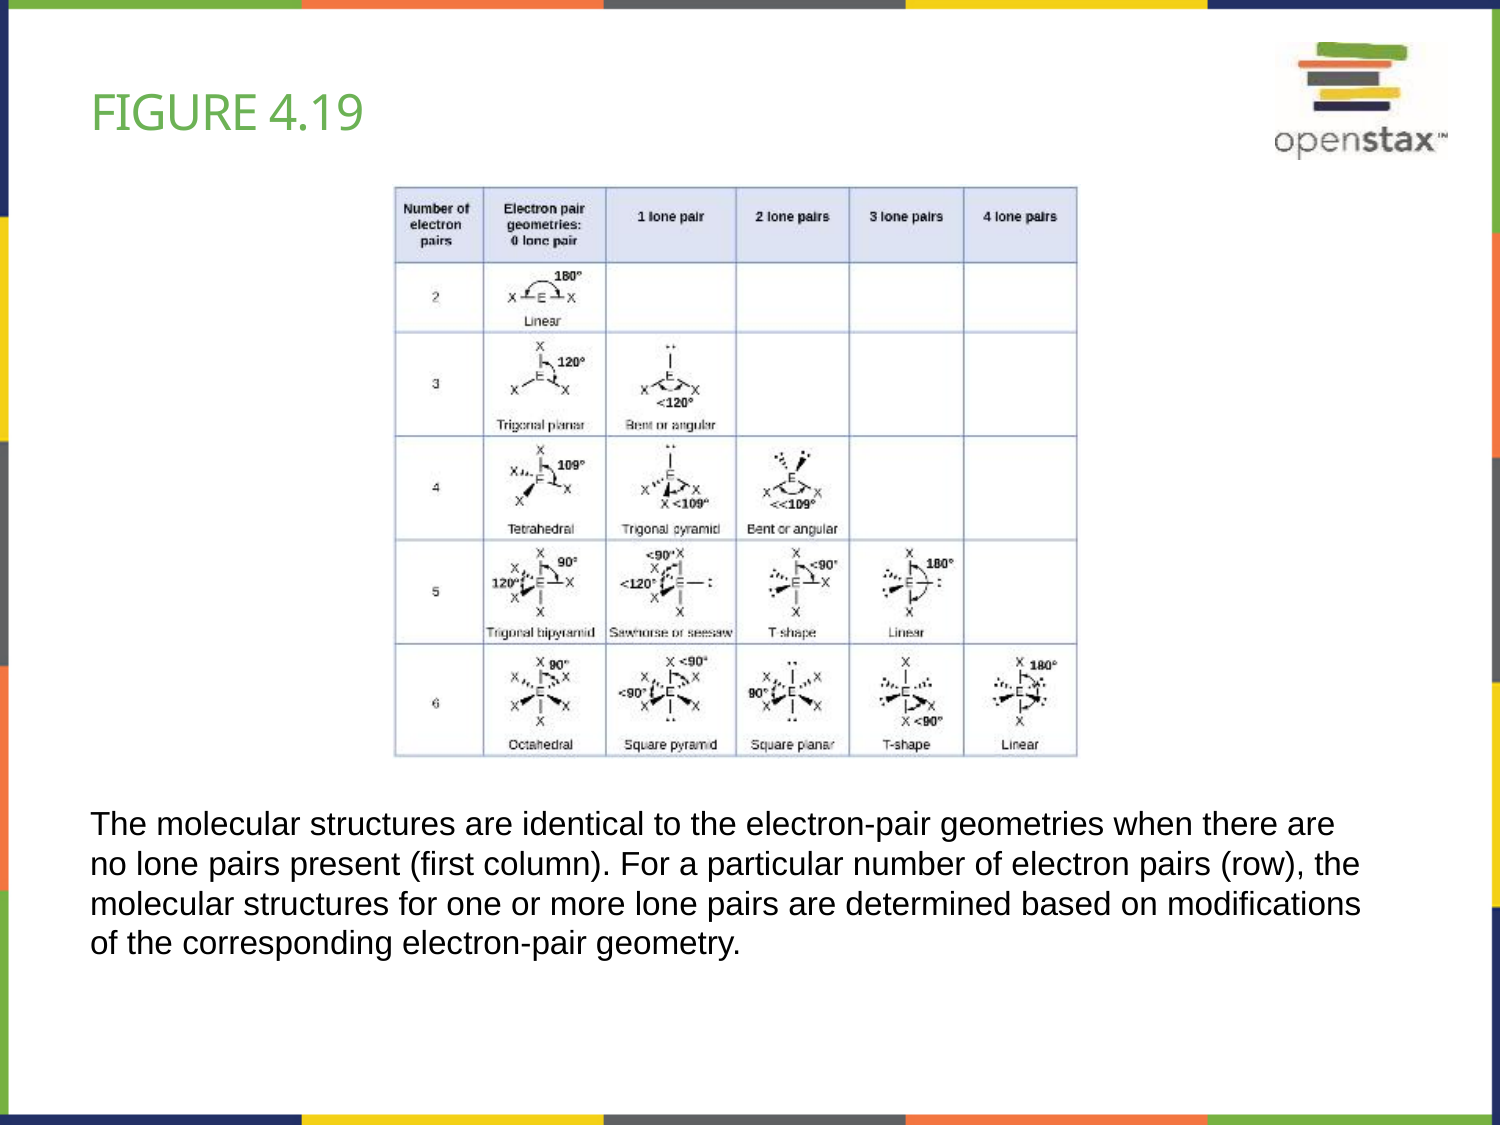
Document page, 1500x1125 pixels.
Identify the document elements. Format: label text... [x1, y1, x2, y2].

picture [0, 0, 1500, 1125]
list The molecular structures are identical to the electron-pair geometries when there are no lone pairs present (first column). For a particular number of electron pairs (row), the molecular structures for one or more lone pairs are determined based on modifications of the corresponding electron-pair geometry. [75, 794, 1398, 986]
title Figure 4.19 [75, 39, 1398, 148]
